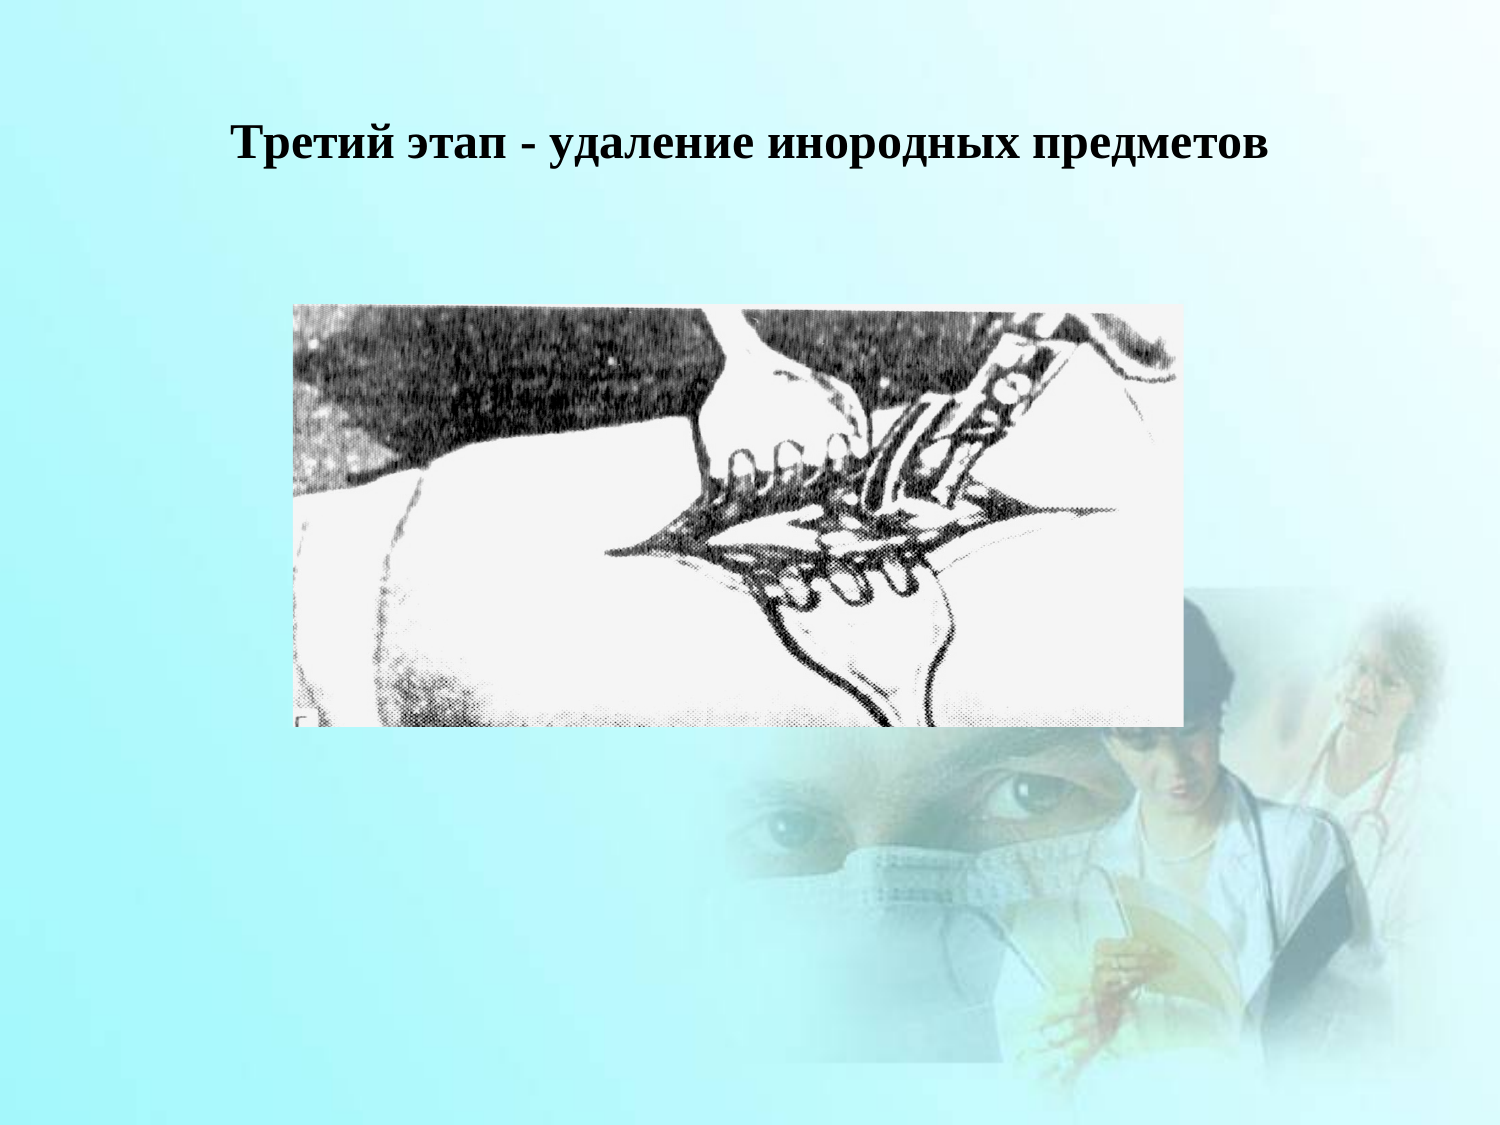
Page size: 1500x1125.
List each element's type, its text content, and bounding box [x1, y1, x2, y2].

title Третий этап - удаление инородных предметов [75, 45, 1426, 233]
picture [292, 304, 1184, 727]
